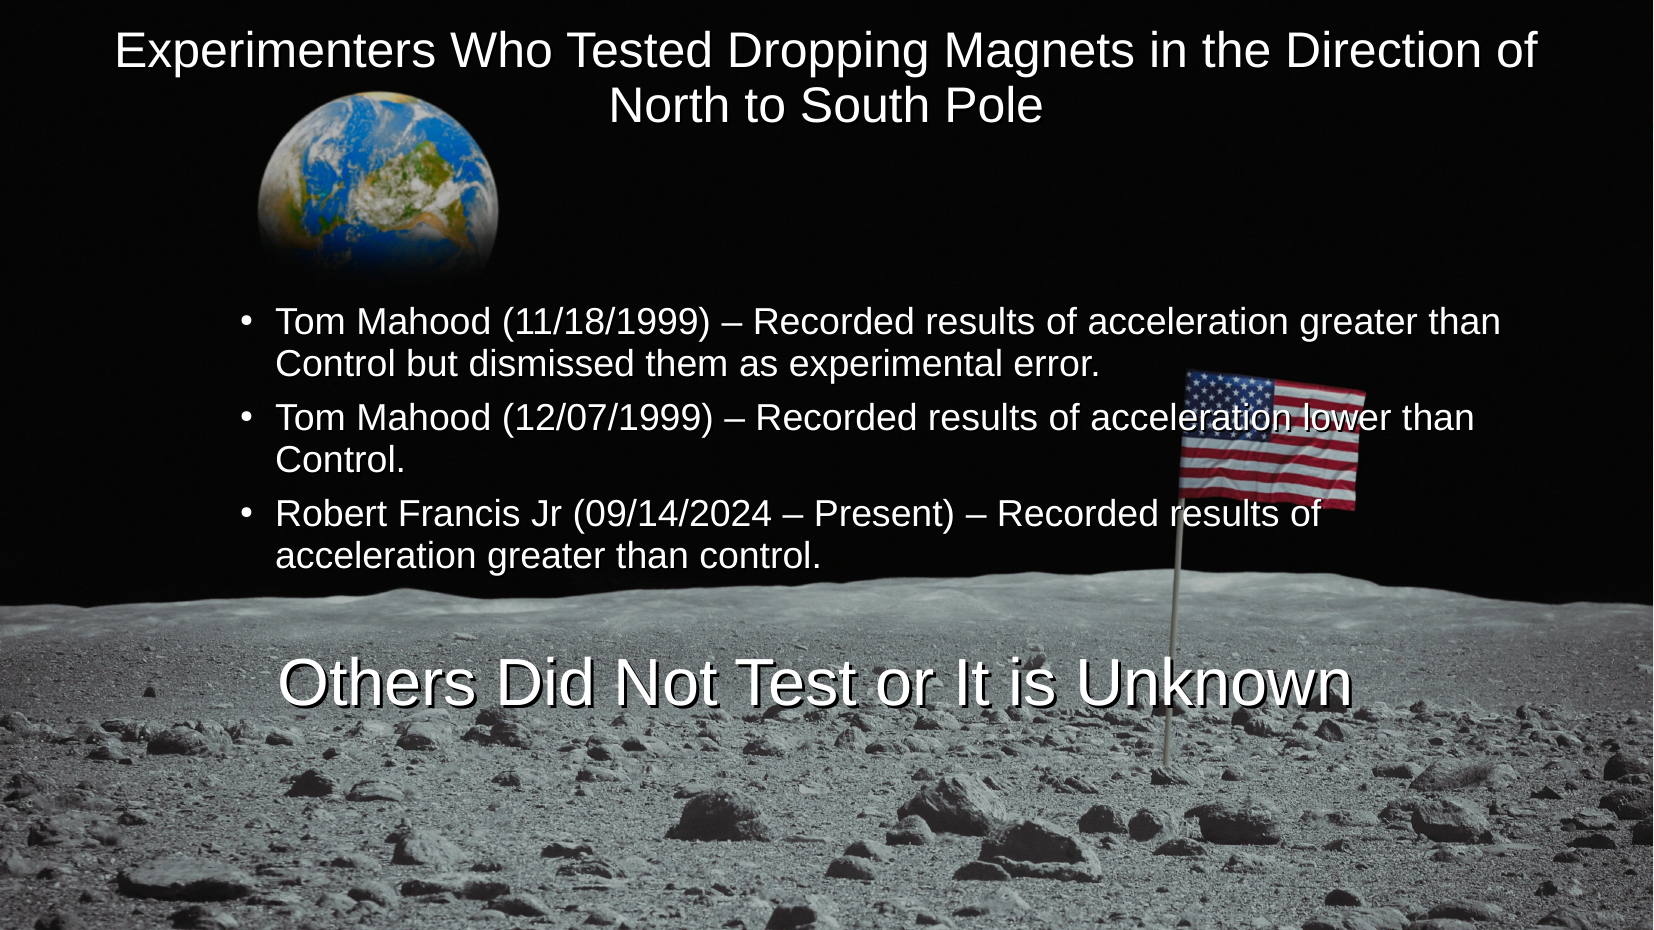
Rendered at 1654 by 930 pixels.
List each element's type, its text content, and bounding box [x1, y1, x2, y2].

text_box Others Did Not Test or It is Unknown [262, 638, 1426, 802]
text_box Tom Mahood (11/18/1999) – Recorded results of acceleration greater than Control but dismissed them as experimental error. Tom Mahood (12/07/1999) – Recorded results of acceleration lower than Control. Robert Francis Jr (09/14/2024 – Present) – Recorded results of acceleration greater than control. [225, 293, 1538, 638]
title Experimenters Who Tested Dropping Magnets in the Direction of North to South Pole [82, 0, 1571, 156]
picture [0, 0, 1654, 930]
